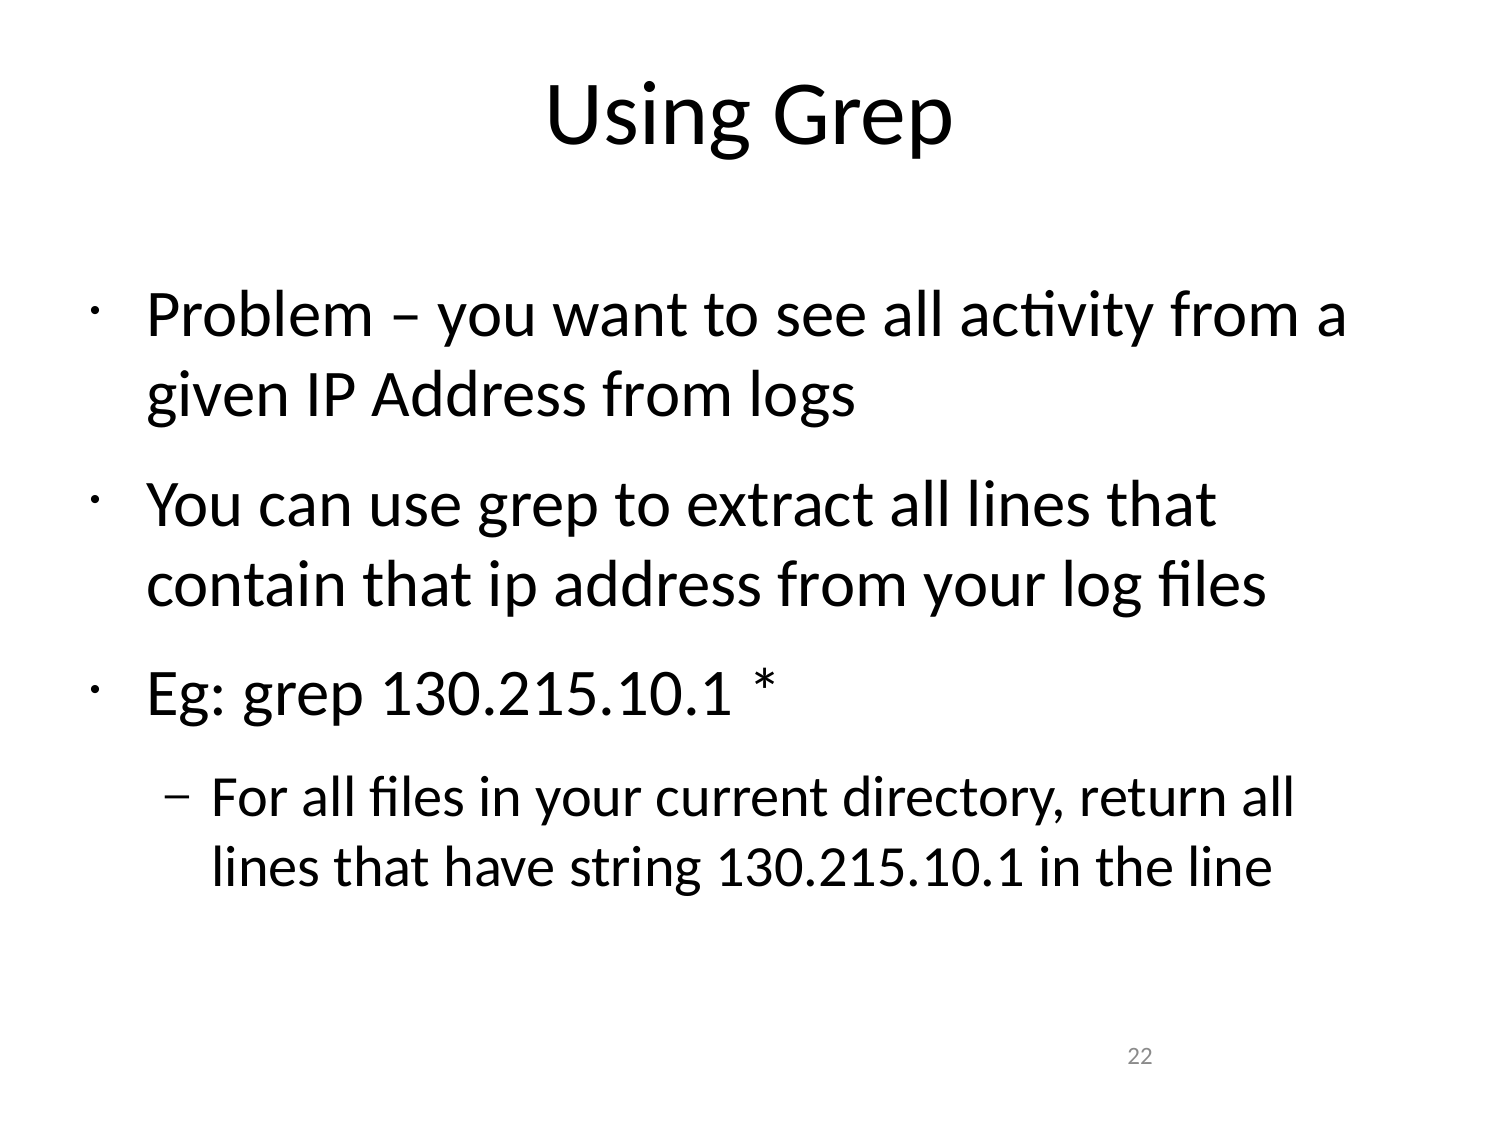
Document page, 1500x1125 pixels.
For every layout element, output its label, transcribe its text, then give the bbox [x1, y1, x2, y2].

list Problem – you want to see all activity from a given IP Address from logs You can use grep to extract all lines that contain that ip address from your log files Eg: grep 130.215.10.1 * For all files in your current directory, return all lines that have string 130.215.10.1 in the line [75, 262, 1425, 1005]
text_box <number> [1112, 1024, 1463, 1085]
title Using Grep [75, 45, 1425, 233]
